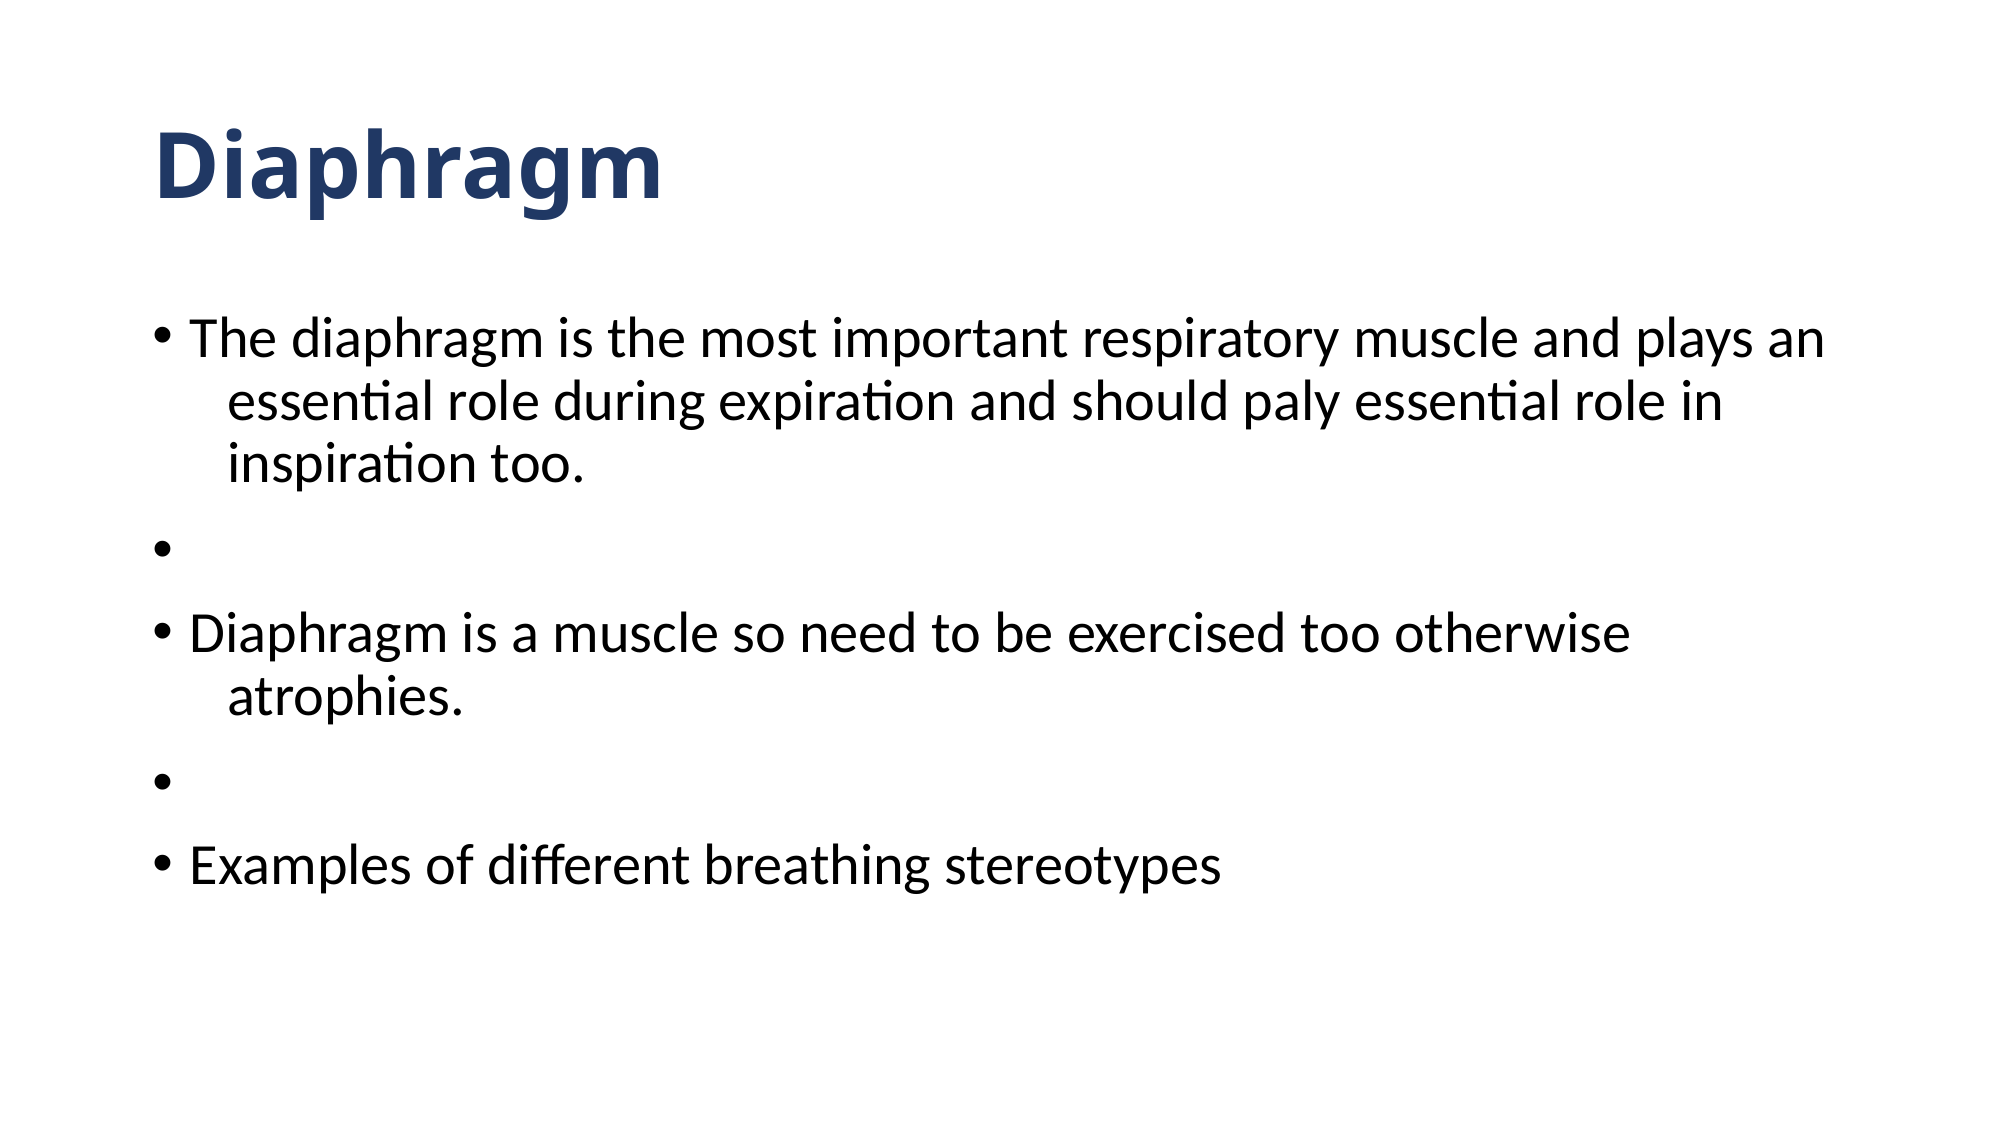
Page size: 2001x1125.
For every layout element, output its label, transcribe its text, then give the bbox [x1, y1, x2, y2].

list The diaphragm is the most important respiratory muscle and plays an essential role during expiration and should paly essential role in inspiration too. Diaphragm is a muscle so need to be exercised too otherwise atrophies. Examples of different breathing stereotypes [137, 299, 1863, 1014]
title Diaphragm [137, 59, 1863, 278]
